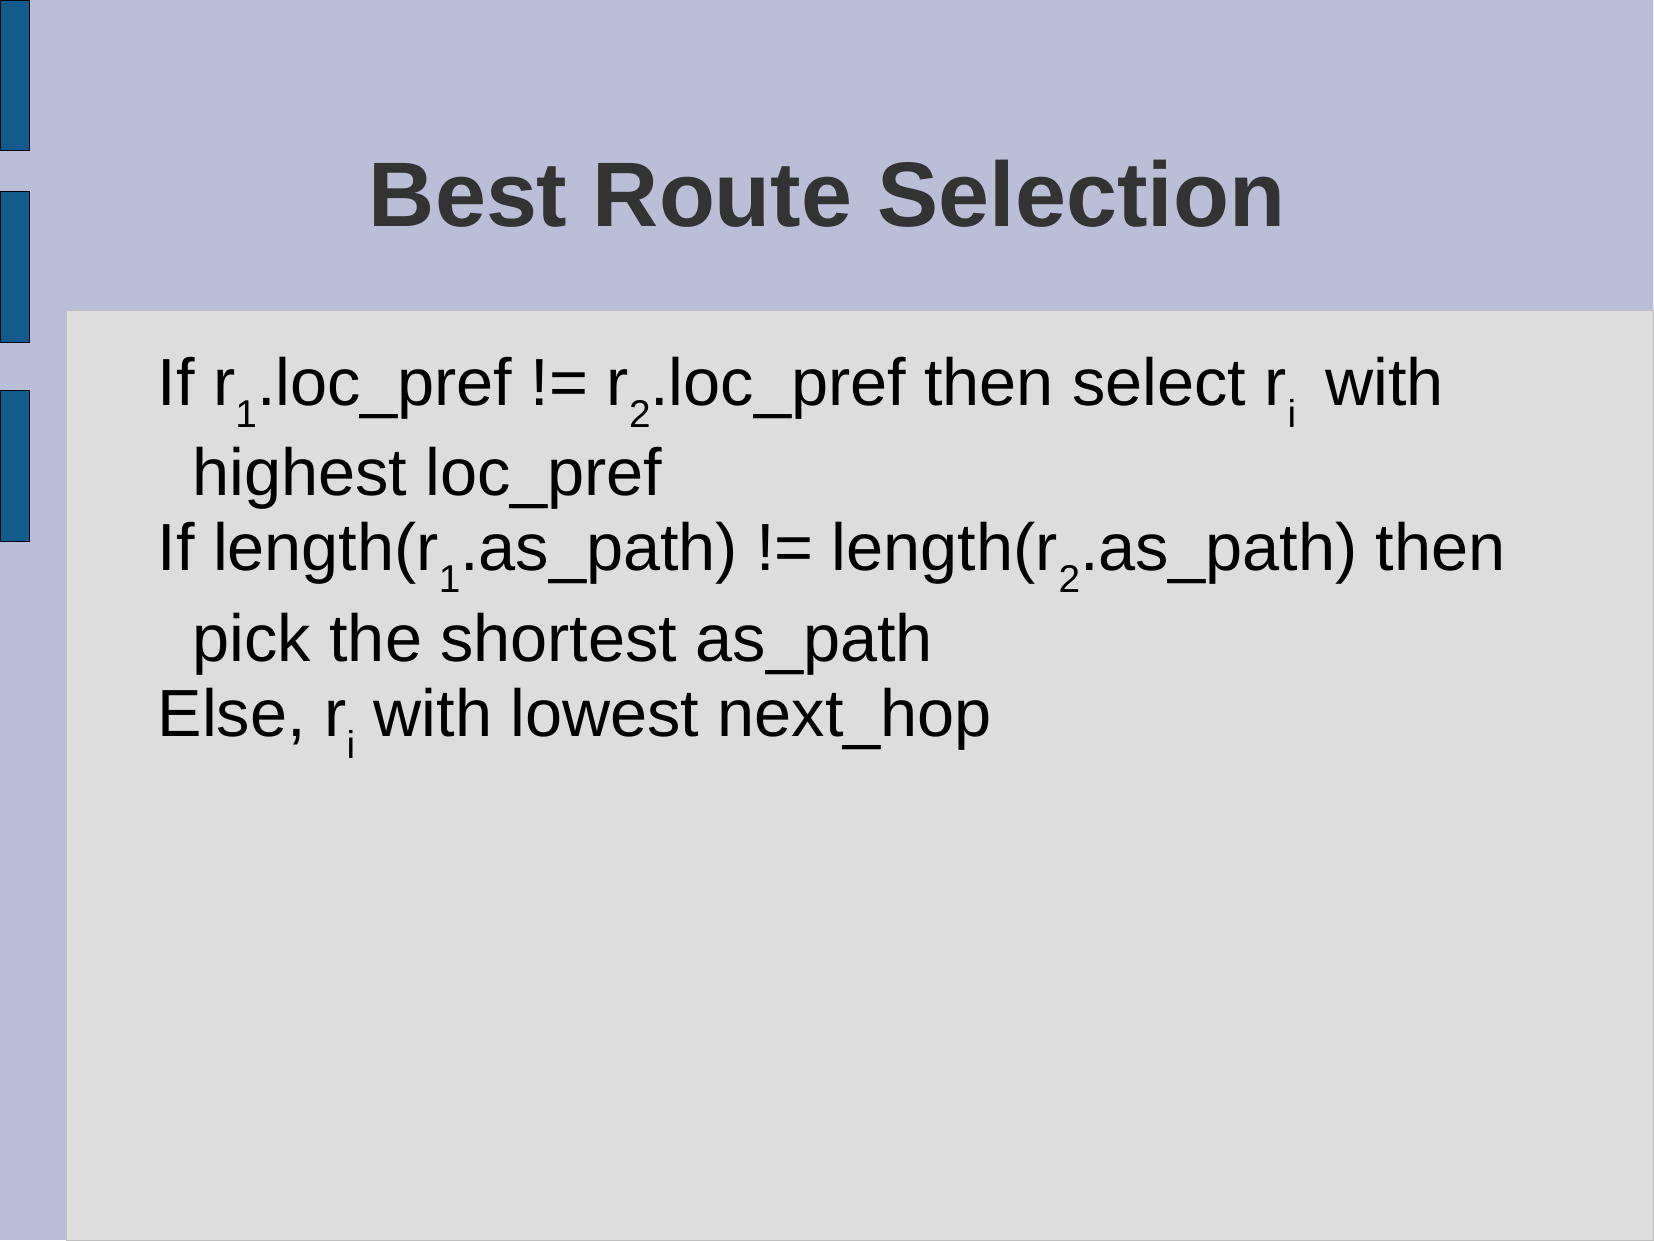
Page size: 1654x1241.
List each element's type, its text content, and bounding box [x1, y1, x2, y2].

list If r1.loc_pref != r2.loc_pref then select ri with highest loc_pref If length(r1.as_path) != length(r2.as_path) then pick the shortest as_path Else, ri with lowest next_hop [121, 344, 1534, 1127]
title Best Route Selection [121, 91, 1534, 299]
